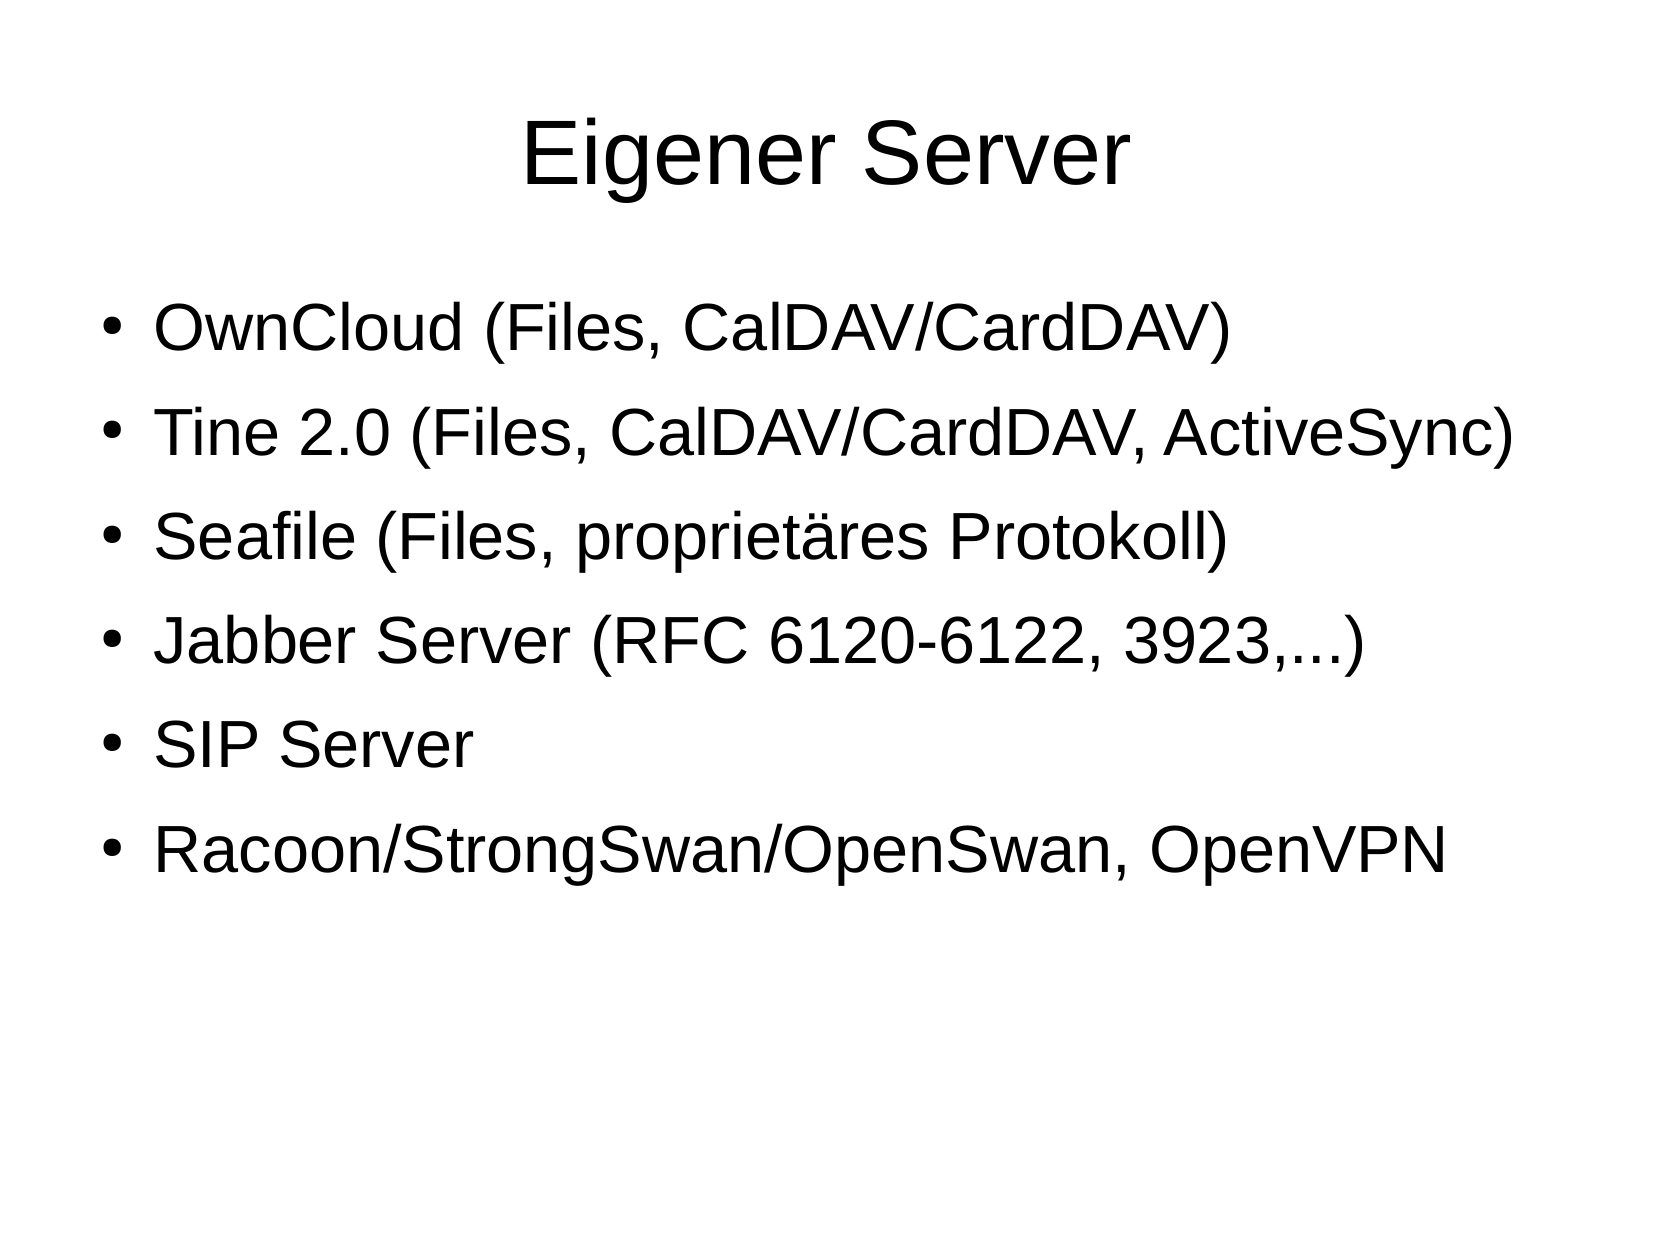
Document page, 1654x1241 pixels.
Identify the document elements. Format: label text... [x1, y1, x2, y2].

title Eigener Server [82, 49, 1571, 257]
list OwnCloud (Files, CalDAV/CardDAV) Tine 2.0 (Files, CalDAV/CardDAV, ActiveSync) Seafile (Files, proprietäres Protokoll) Jabber Server (RFC 6120-6122, 3923,...) SIP Server Racoon/StrongSwan/OpenSwan, OpenVPN [82, 290, 1538, 1010]
